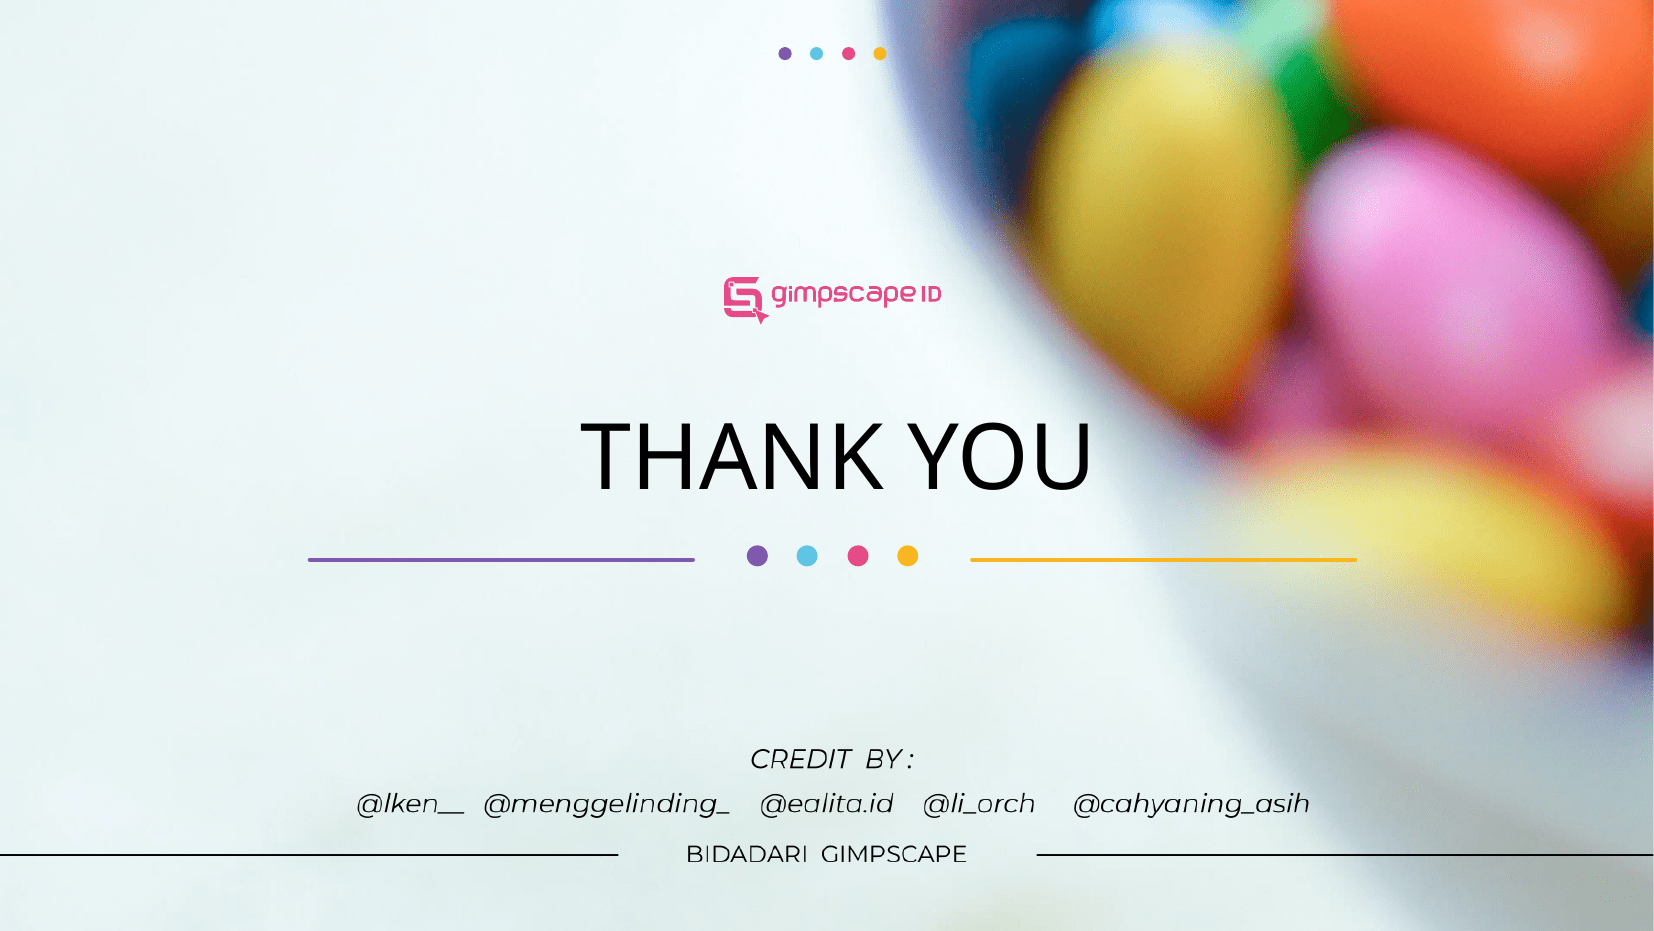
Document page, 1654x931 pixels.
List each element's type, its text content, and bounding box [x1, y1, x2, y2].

text_box [866, 286, 882, 302]
text_box [897, 545, 919, 567]
picture [0, 0, 1654, 931]
text_box [928, 286, 941, 302]
text_box [746, 545, 768, 567]
text_box [873, 47, 887, 61]
text_box [771, 286, 787, 308]
text_box [900, 286, 917, 302]
text_box [884, 286, 898, 308]
text_box [778, 47, 792, 61]
title THANK YOU [94, 376, 1583, 532]
text_box [849, 286, 865, 302]
text_box [847, 545, 869, 567]
text_box [921, 286, 925, 302]
text_box [794, 286, 816, 302]
text_box [724, 288, 770, 325]
text_box [818, 286, 848, 308]
text_box [842, 47, 856, 61]
text_box [796, 545, 818, 567]
text_box [724, 277, 759, 306]
text_box [809, 47, 824, 61]
